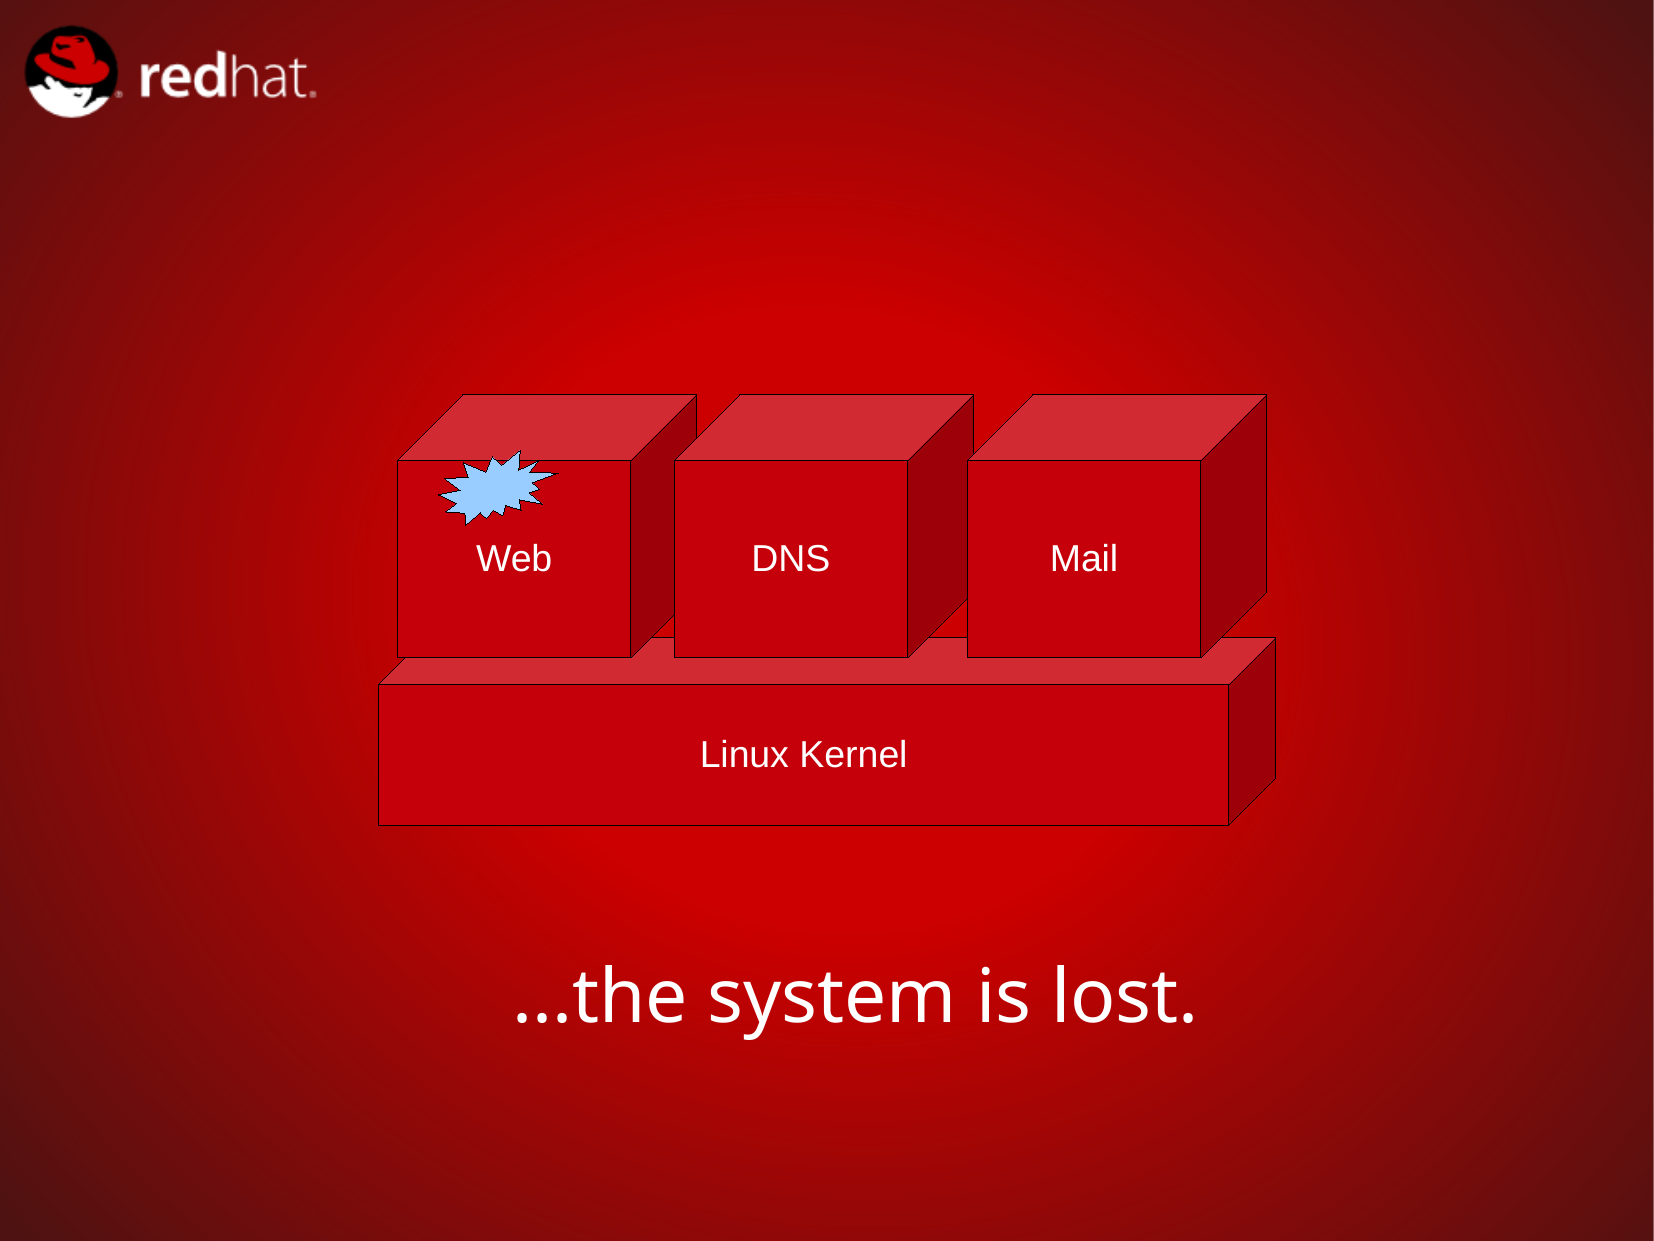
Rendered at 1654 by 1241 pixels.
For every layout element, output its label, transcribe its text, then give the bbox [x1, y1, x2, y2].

text_box [438, 450, 559, 526]
text_box VM 2 [378, 637, 1275, 685]
text_box DNS [674, 461, 907, 658]
text_box Web [967, 394, 1266, 461]
text_box Compromised Virtual Machine confined despite hypervisor vulnerability [674, 394, 973, 461]
text_box VM 3 [397, 394, 696, 461]
text_box Web [519, 461, 535, 469]
text_box ...the system is lost. [192, 935, 1520, 1038]
text_box Linux Kernel [378, 685, 1228, 826]
text_box Mail [967, 461, 1200, 658]
text_box Web [397, 461, 630, 658]
picture [0, 0, 1654, 1241]
